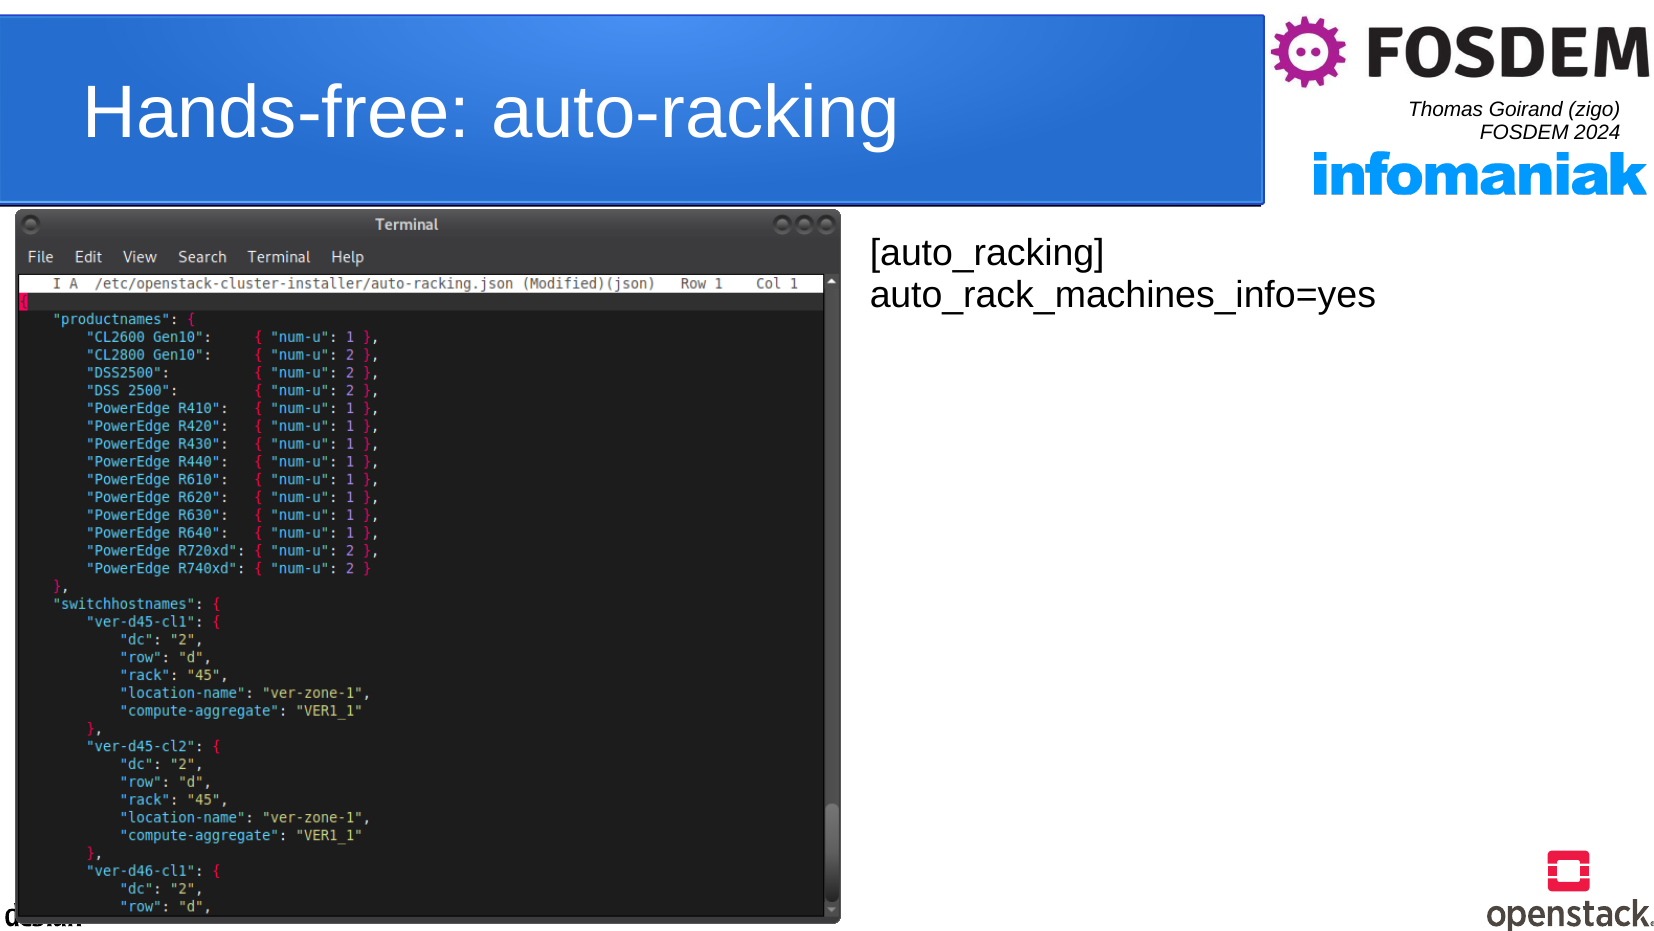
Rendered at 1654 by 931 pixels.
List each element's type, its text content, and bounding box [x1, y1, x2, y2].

text_box [auto_racking] auto_rack_machines_info=yes [855, 224, 1391, 324]
picture [1314, 151, 1647, 195]
picture [1269, 14, 1651, 90]
picture [15, 209, 841, 924]
title Hands-free: auto-racking [82, 35, 1235, 189]
